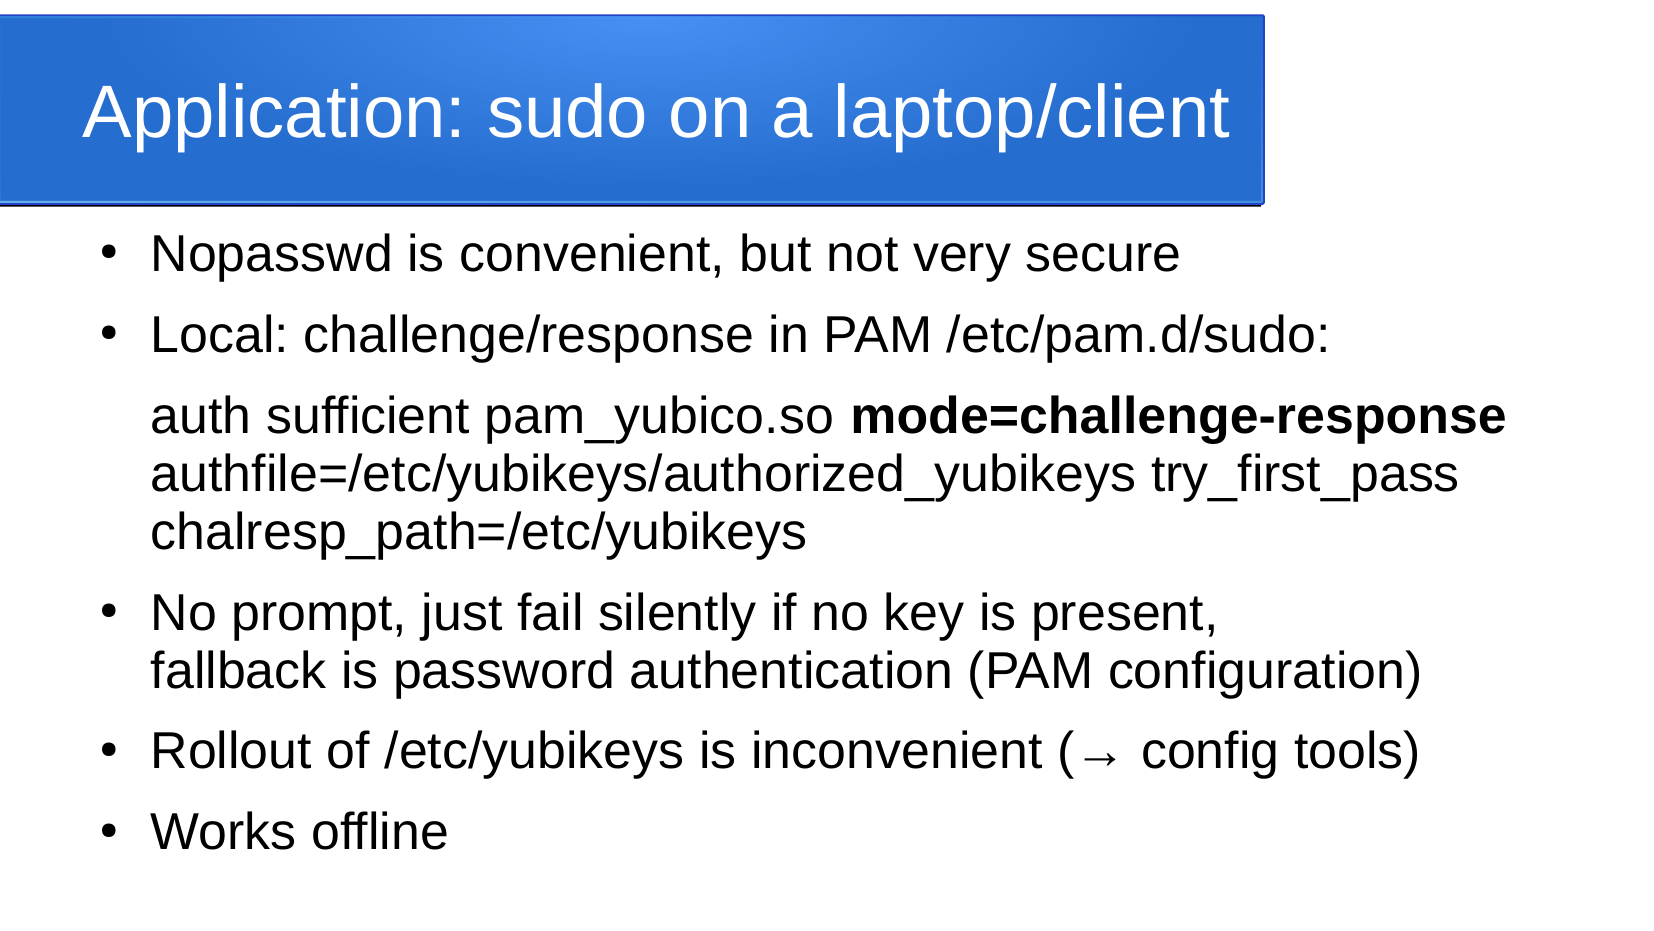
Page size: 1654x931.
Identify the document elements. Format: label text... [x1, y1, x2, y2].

title Application: sudo on a laptop/client [82, 35, 1235, 189]
list Nopasswd is convenient, but not very secure Local: challenge/response in PAM /etc/pam.d/sudo: auth sufficient pam_yubico.so mode=challenge-response authfile=/etc/yubikeys/authorized_yubikeys try_first_pass chalresp_path=/etc/yubikeys No prompt, just fail silently if no key is present, fallback is password authentication (PAM configuration) Rollout of /etc/yubikeys is inconvenient (→ config tools) Works offline [82, 224, 1571, 863]
